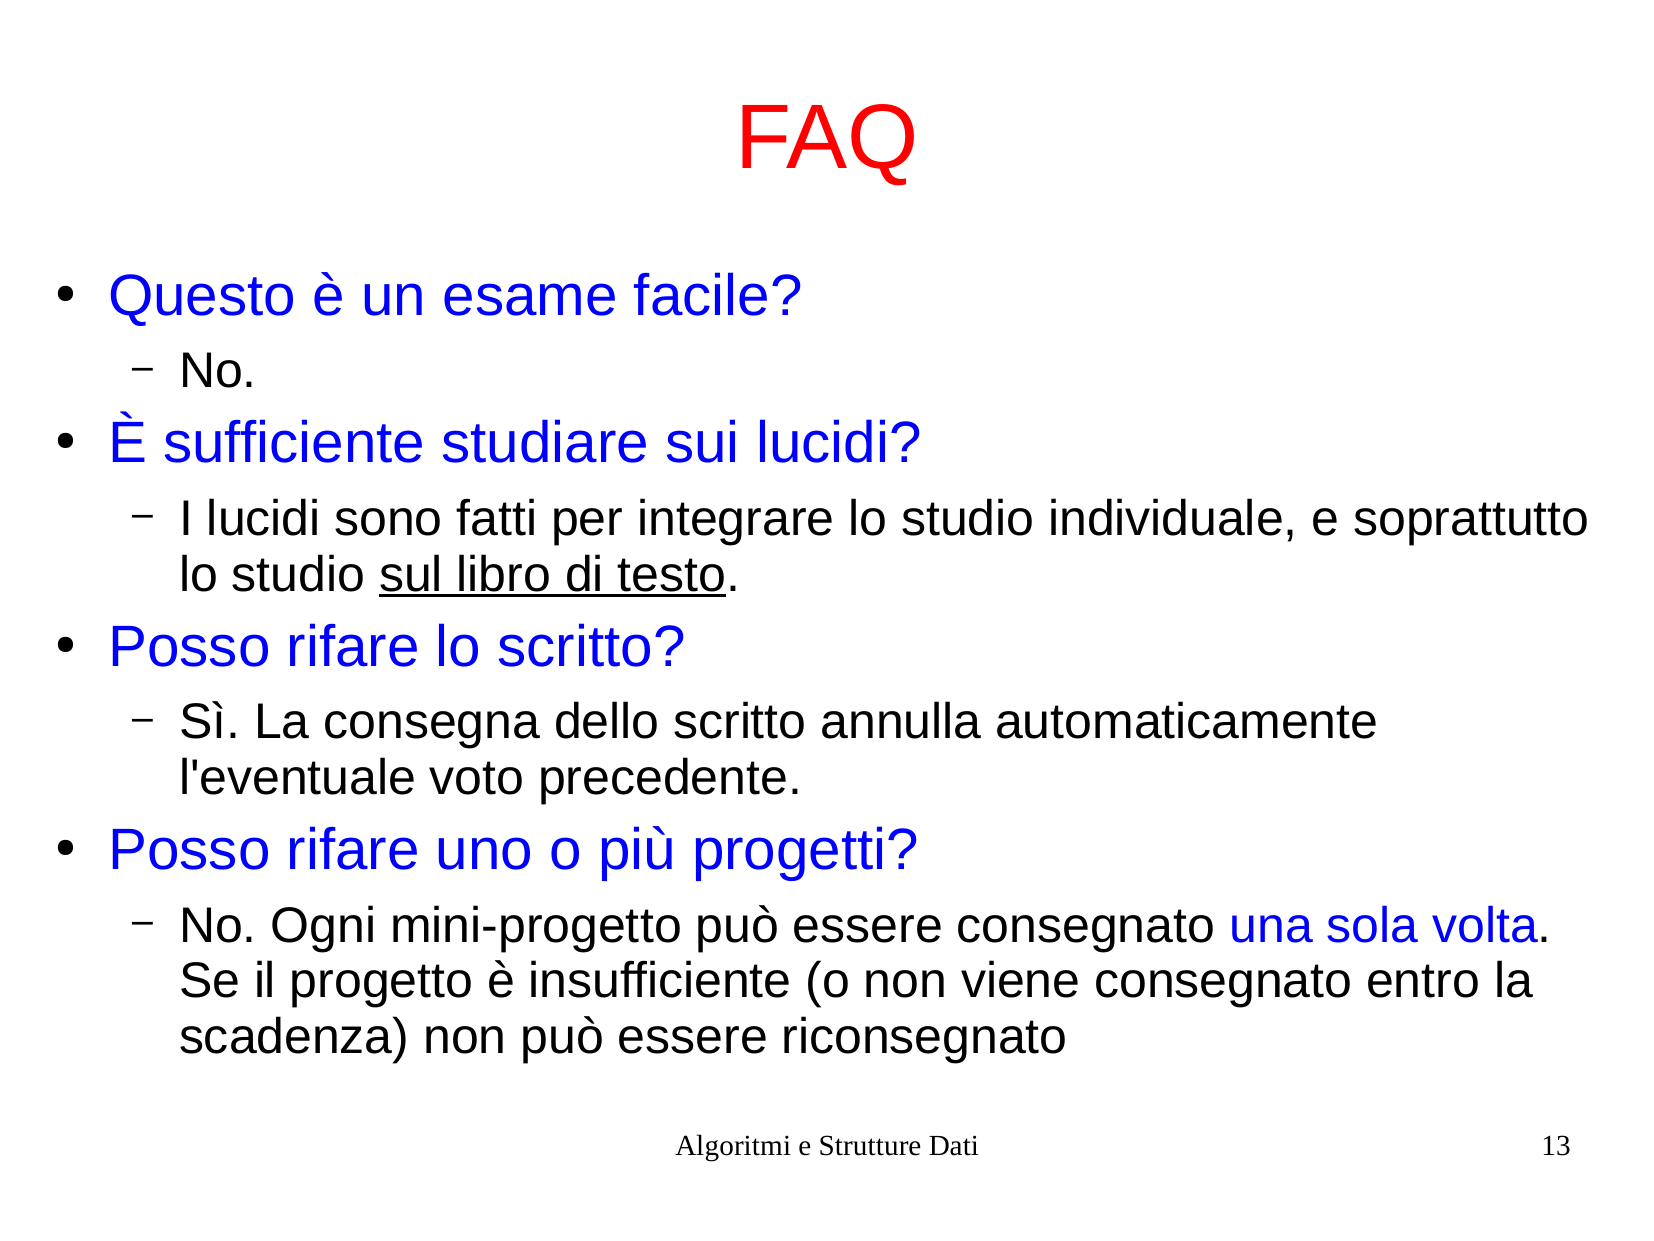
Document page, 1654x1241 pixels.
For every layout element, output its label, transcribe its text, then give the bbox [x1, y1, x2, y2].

title FAQ [82, 49, 1571, 226]
list Questo è un esame facile? No. È sufficiente studiare sui lucidi? I lucidi sono fatti per integrare lo studio individuale, e soprattutto lo studio sul libro di testo. Posso rifare lo scritto? Sì. La consegna dello scritto annulla automaticamente l'eventuale voto precedente. Posso rifare uno o più progetti? No. Ogni mini-progetto può essere consegnato una sola volta. Se il progetto è insufficiente (o non viene consegnato entro la scadenza) non può essere riconsegnato [37, 262, 1613, 1109]
